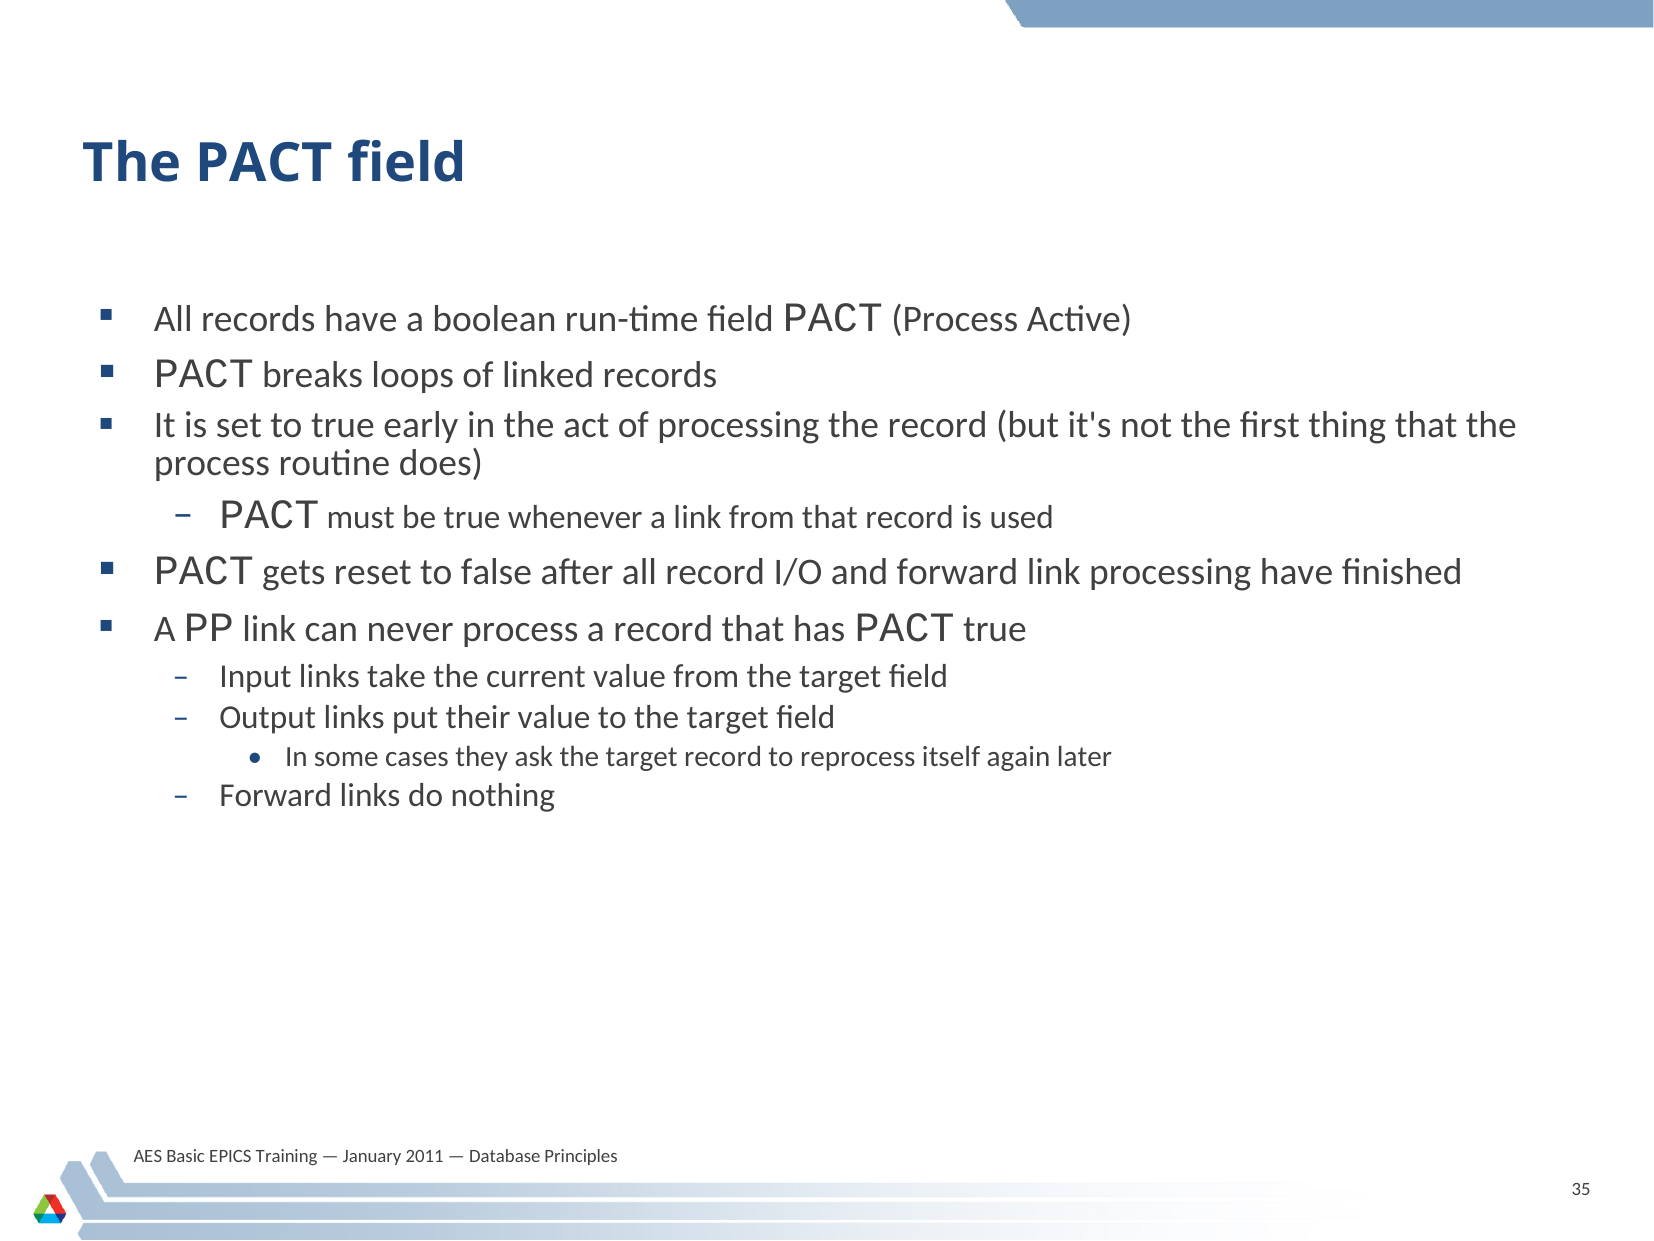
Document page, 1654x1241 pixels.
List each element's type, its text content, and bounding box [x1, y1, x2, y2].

picture [0, 0, 1654, 29]
title The PACT field [82, 128, 1571, 192]
list All records have a boolean run-time field PACT (Process Active) PACT breaks loops of linked records It is set to true early in the act of processing the record (but it's not the first thing that the process routine does) PACT must be true whenever a link from that record is used PACT gets reset to false after all record I/O and forward link processing have finished A PP link can never process a record that has PACT true Input links take the current value from the target field Output links put their value to the target field In some cases they ask the target record to reprocess itself again later Forward links do nothing [82, 289, 1571, 1123]
picture [0, 1143, 1654, 1240]
